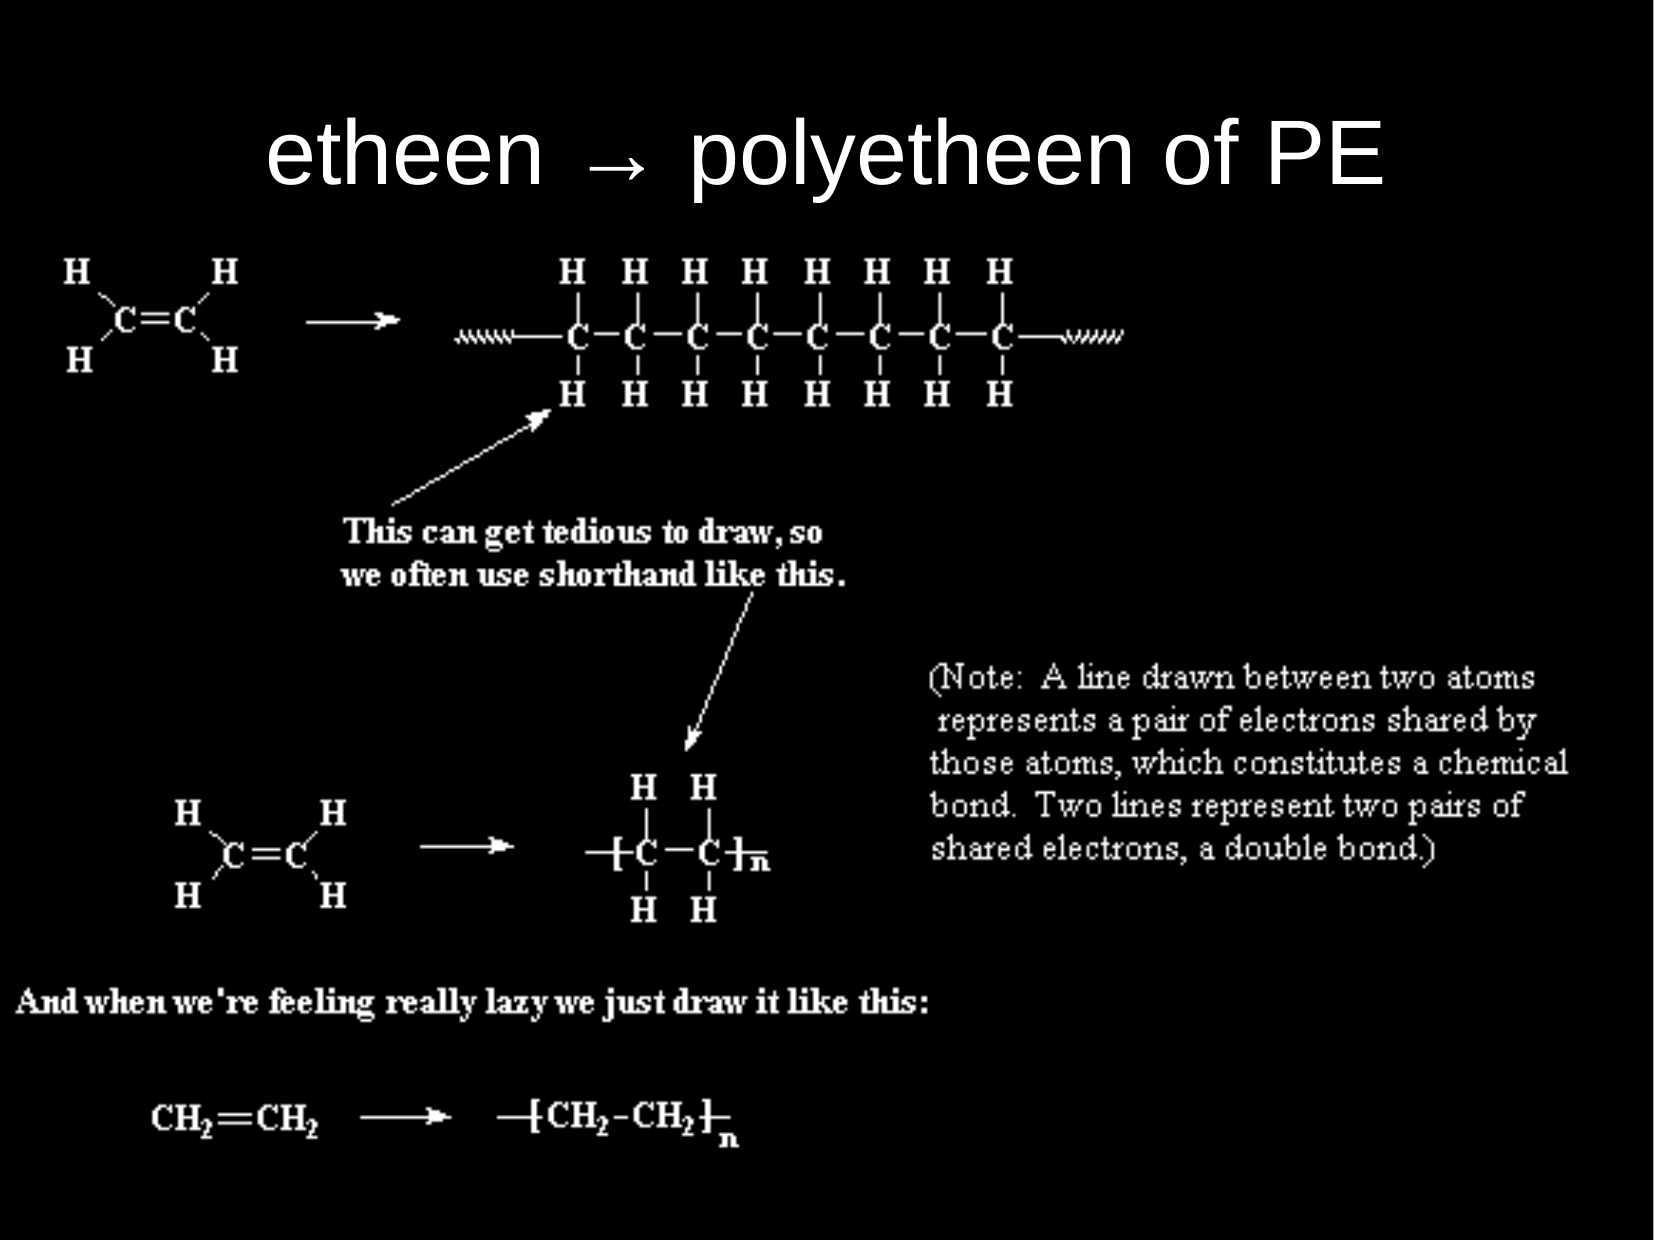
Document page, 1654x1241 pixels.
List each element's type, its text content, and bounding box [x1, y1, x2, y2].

title etheen → polyetheen of PE [82, 49, 1571, 225]
picture [8, 225, 1586, 1171]
